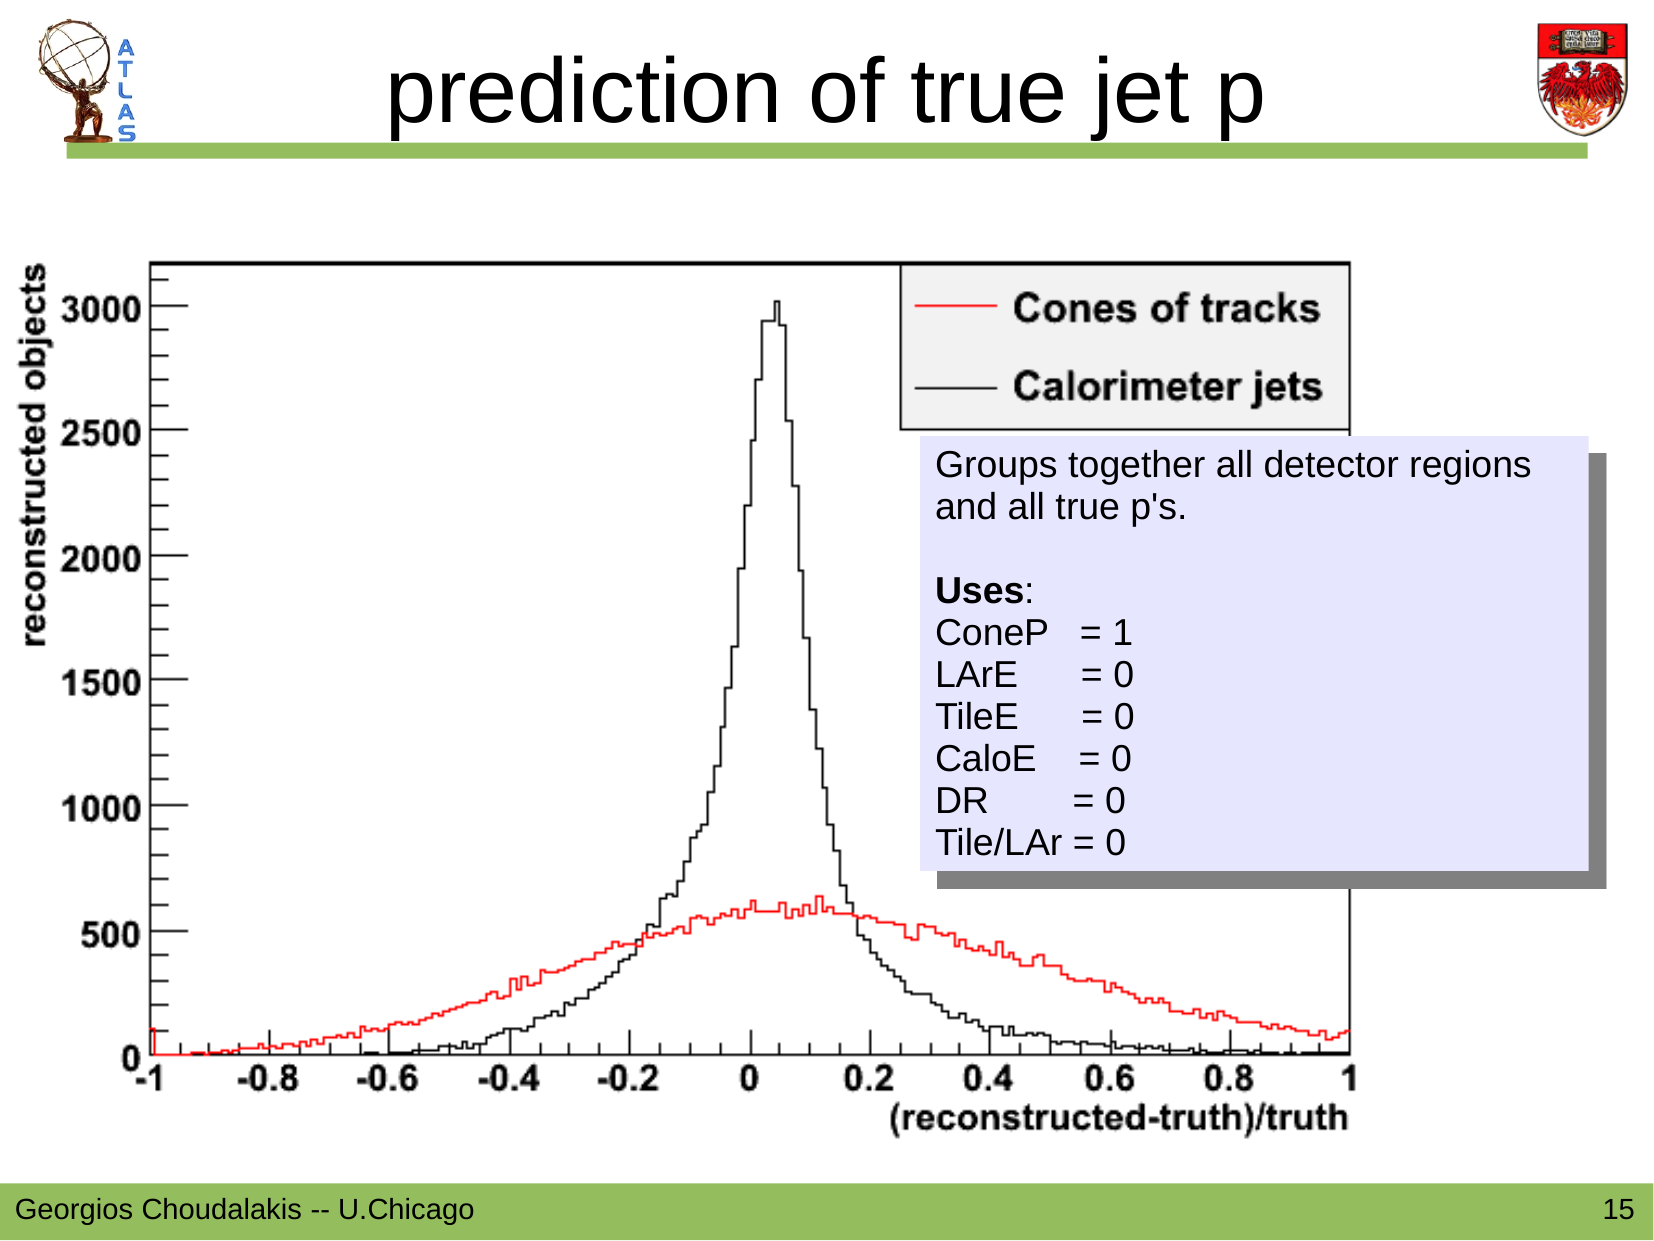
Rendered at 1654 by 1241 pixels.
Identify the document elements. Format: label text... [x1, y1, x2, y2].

picture [1537, 23, 1629, 137]
picture [2, 8, 172, 155]
picture [0, 188, 1501, 1152]
text_box Groups together all detector regions and all true p's. Uses: ConeP = 1 LArE = 0 TileE = 0 CaloE = 0 DR = 0 Tile/LAr = 0 [920, 436, 1589, 871]
title prediction of true jet p [82, 26, 1571, 154]
